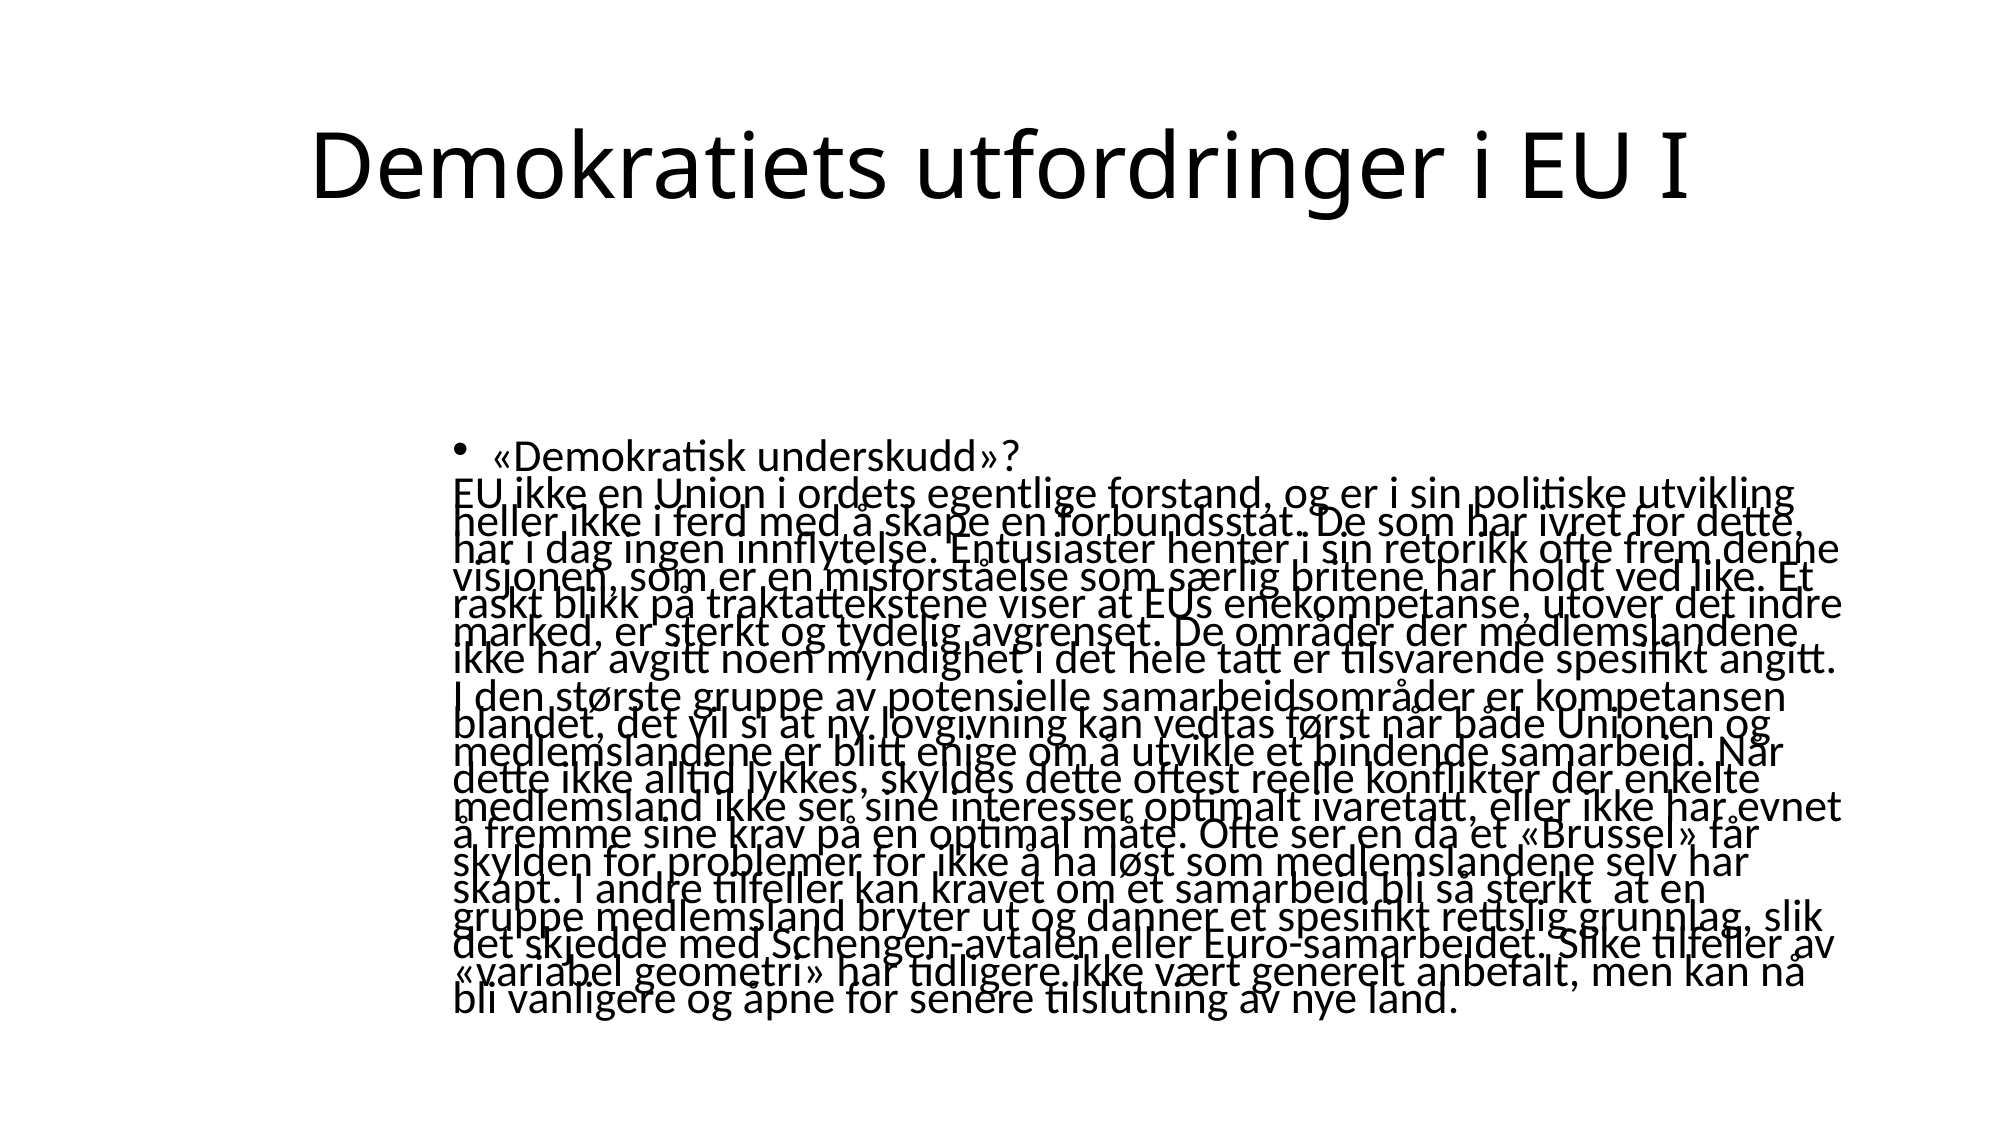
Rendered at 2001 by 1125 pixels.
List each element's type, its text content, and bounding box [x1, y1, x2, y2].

list «Demokratisk underskudd»? EU ikke en Union i ordets egentlige forstand, og er i sin politiske utvikling heller ikke i ferd med å skape en forbundsstat. De som har ivret for dette, har i dag ingen innflytelse. Entusiaster henter i sin retorikk ofte frem denne visjonen, som er en misforståelse som særlig britene har holdt ved like. Et raskt blikk på traktattekstene viser at EUs enekompetanse, utover det indre marked, er sterkt og tydelig avgrenset. De områder der medlemslandene ikke har avgitt noen myndighet i det hele tatt er tilsvarende spesifikt angitt. I den største gruppe av potensielle samarbeidsområder er kompetansen blandet, det vil si at ny lovgivning kan vedtas først når både Unionen og medlemslandene er blitt enige om å utvikle et bindende samarbeid. Når dette ikke alltid lykkes, skyldes dette oftest reelle konflikter der enkelte medlemsland ikke ser sine interesser optimalt ivaretatt, eller ikke har evnet å fremme sine krav på en optimal måte. Ofte ser en da et «Brussel» får skylden for problemer for ikke å ha løst som medlemslandene selv har skapt. I andre tilfeller kan kravet om et samarbeid bli så sterkt at en gruppe medlemsland bryter ut og danner et spesifikt rettslig grunnlag, slik det skjedde med Schengen-avtalen eller Euro-samarbeidet. Slike tilfeller av «variabel geometri» har tidligere ikke vært generelt anbefalt, men kan nå bli vanligere og åpne for senere tilslutning av nye land. [137, 346, 1863, 1062]
title Demokratiets utfordringer i EU I [137, 59, 1863, 278]
